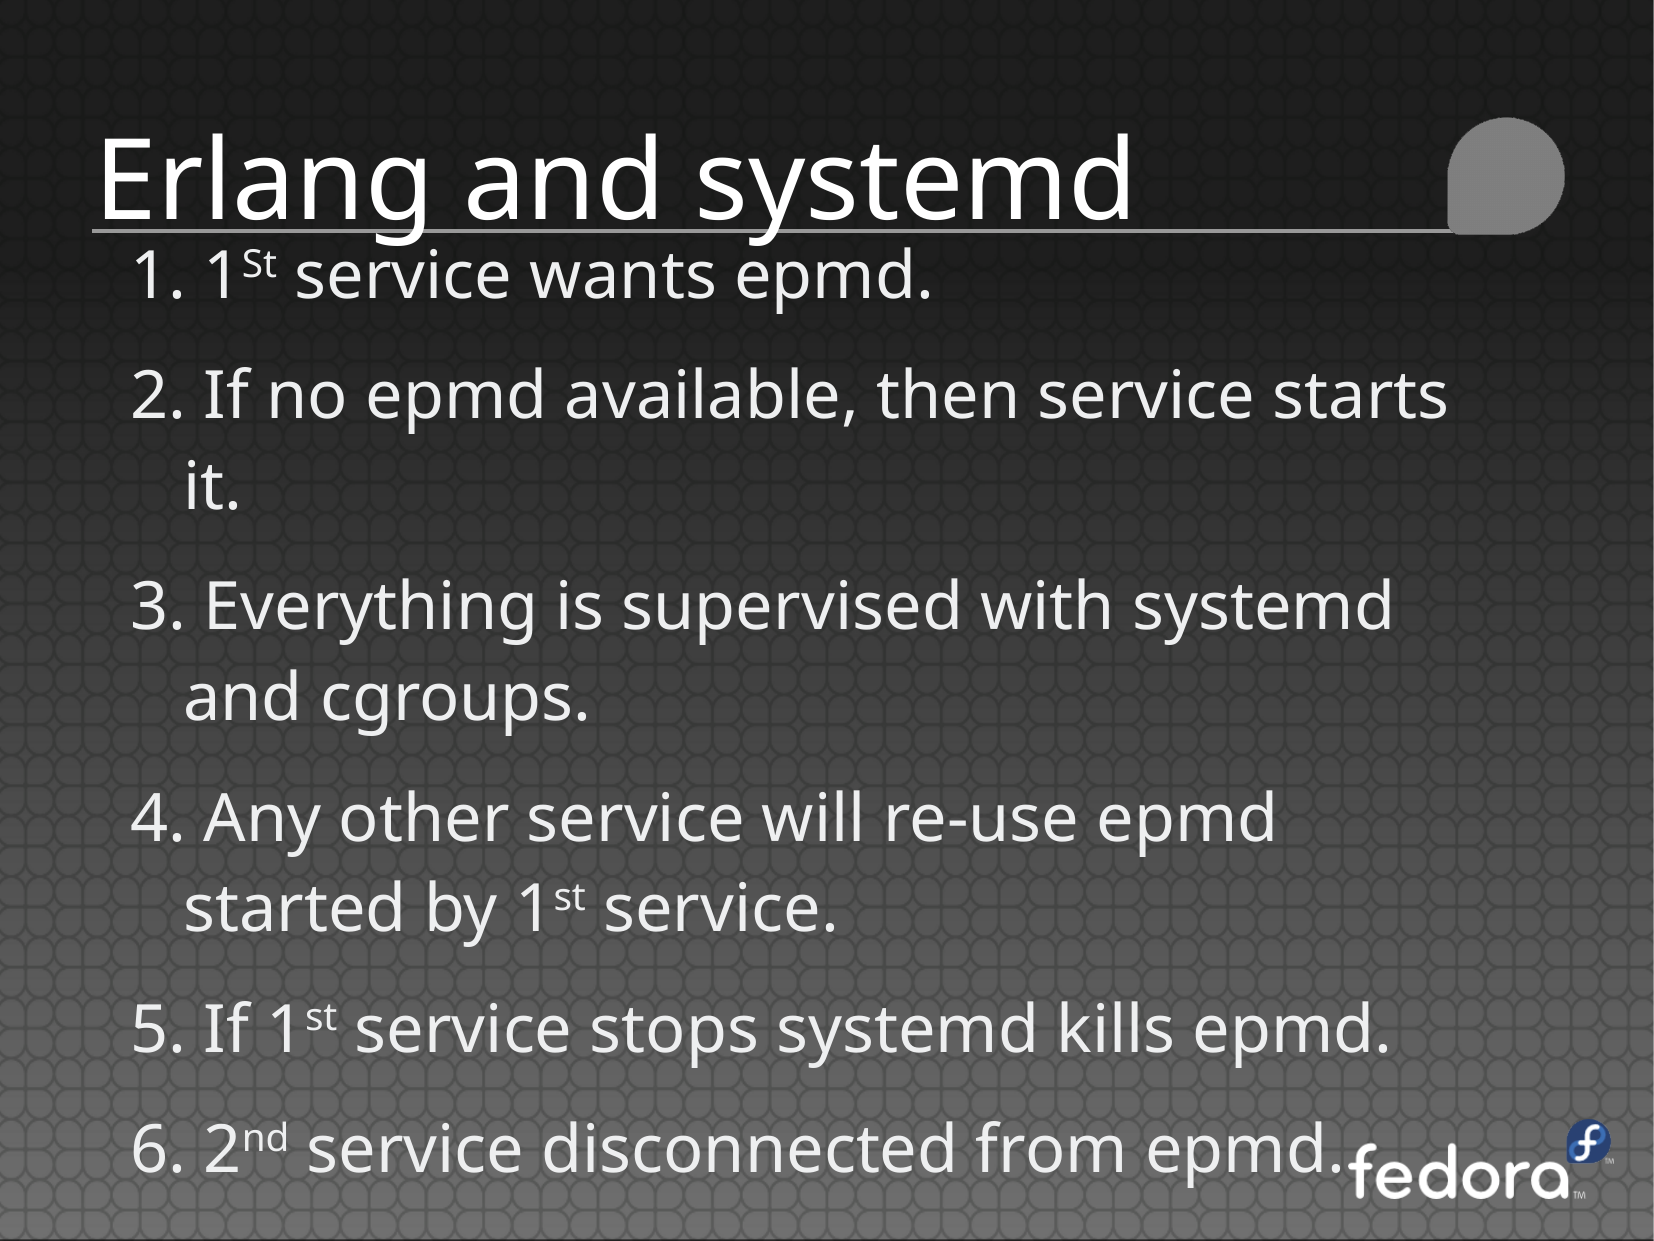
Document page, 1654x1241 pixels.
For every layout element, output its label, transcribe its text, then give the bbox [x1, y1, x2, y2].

title Erlang and systemd [94, 100, 1426, 251]
list 1St service wants epmd. If no epmd available, then service starts it. Everything is supervised with systemd and cgroups. Any other service will re-use epmd started by 1st service. If 1st service stops systemd kills epmd. 2nd service disconnected from epmd. [112, 227, 1501, 1171]
picture [0, 0, 1654, 1241]
